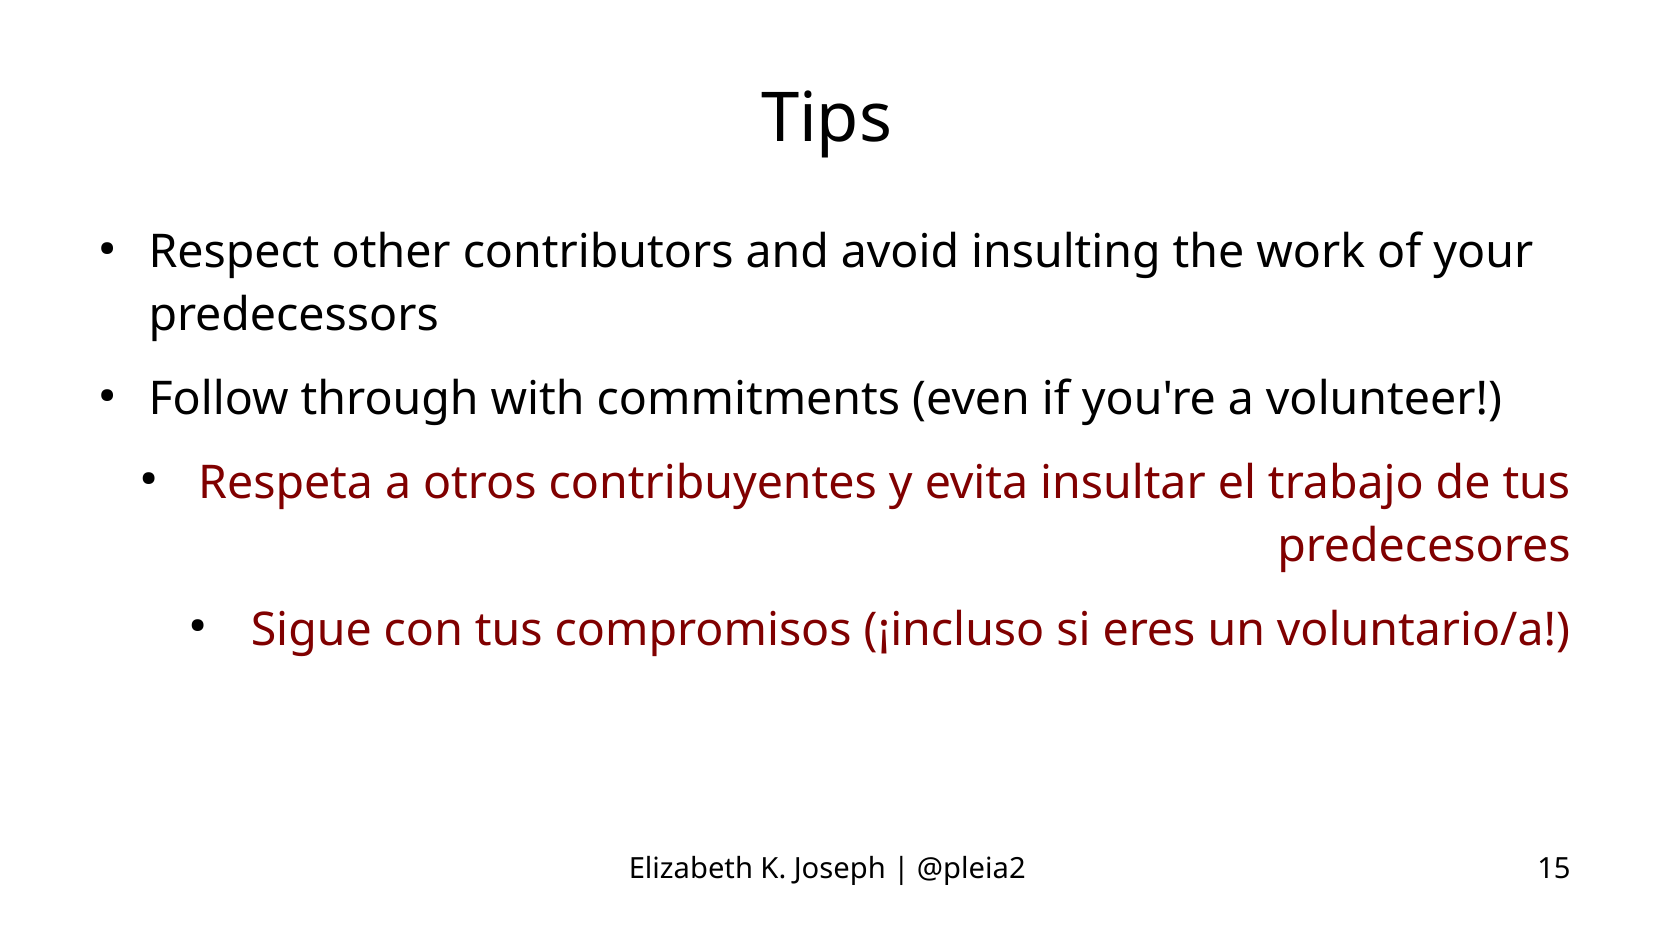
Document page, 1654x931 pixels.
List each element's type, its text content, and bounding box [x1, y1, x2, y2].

list Respect other contributors and avoid insulting the work of your predecessors Follow through with commitments (even if you're a volunteer!) Respeta a otros contribuyentes y evita insultar el trabajo de tus predecesores Sigue con tus compromisos (¡incluso si eres un voluntario/a!) [82, 217, 1571, 758]
title Tips [82, 37, 1571, 193]
